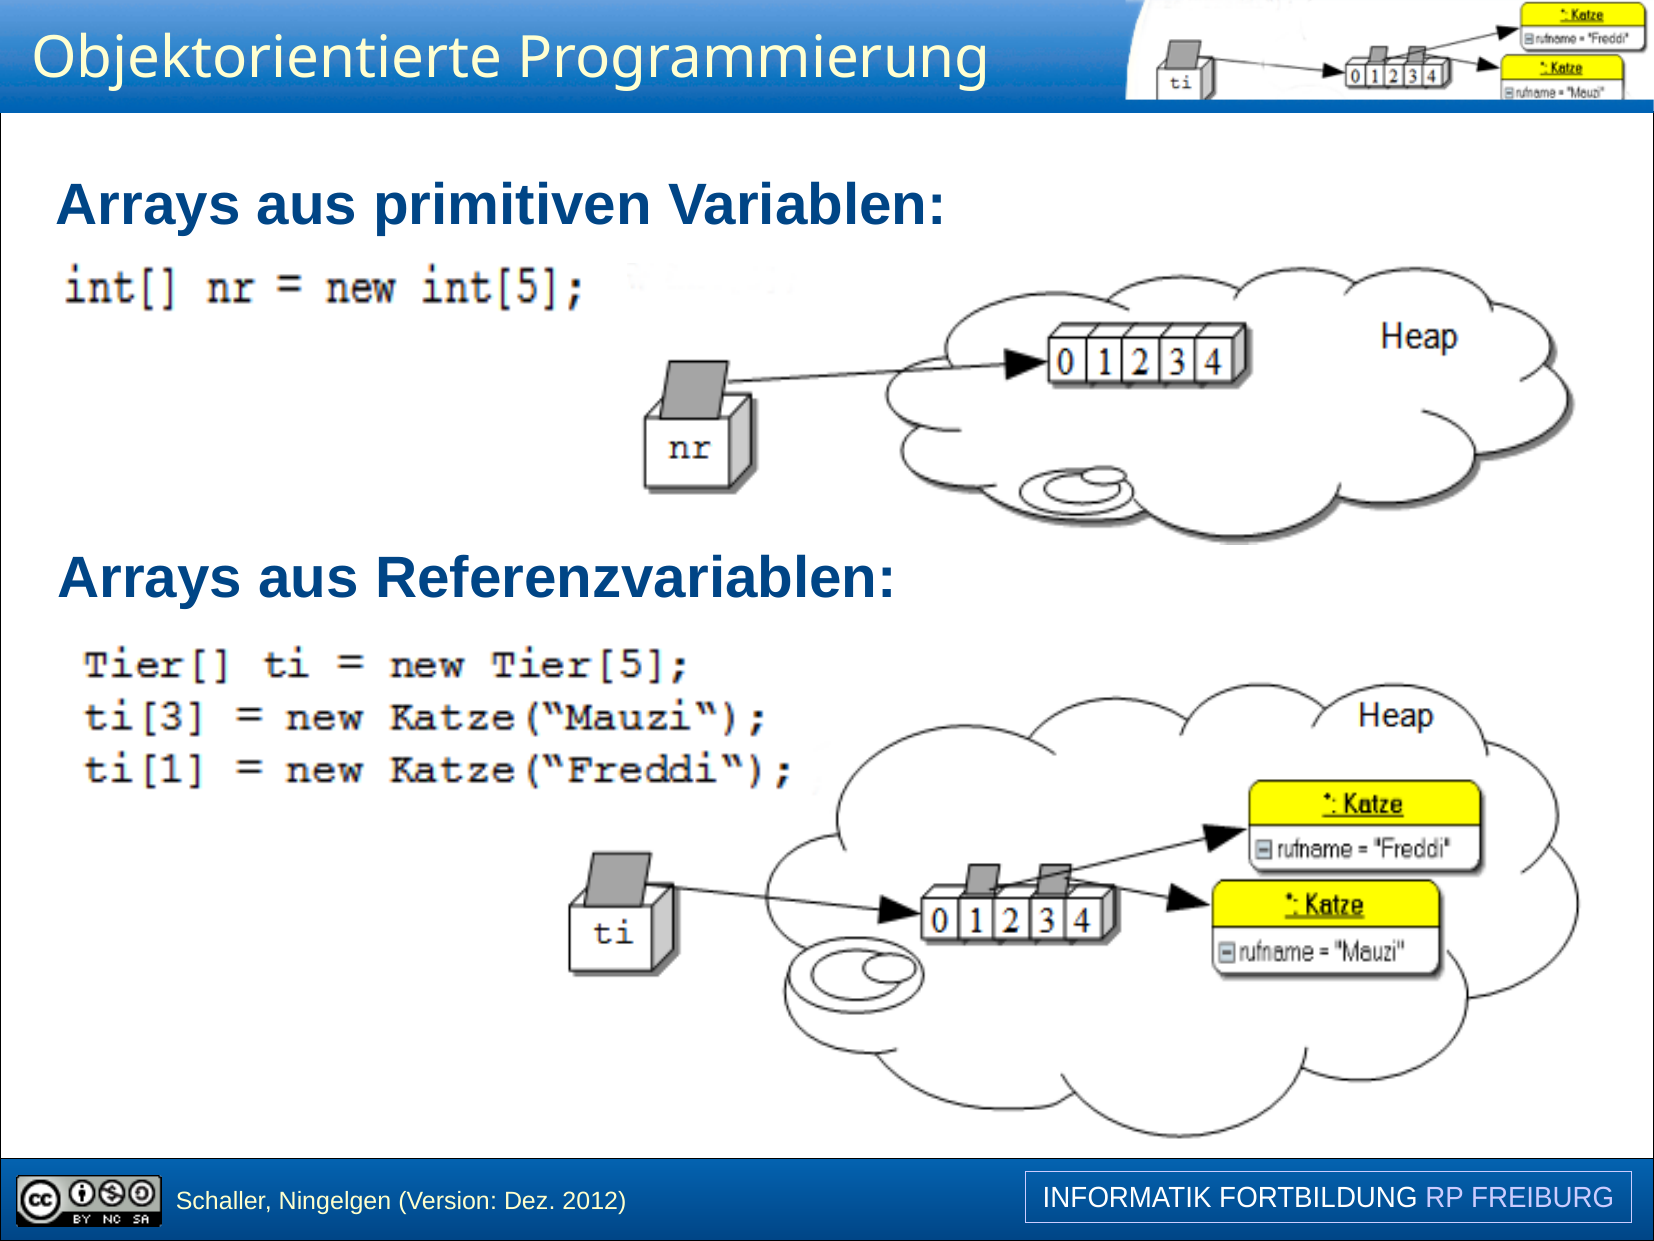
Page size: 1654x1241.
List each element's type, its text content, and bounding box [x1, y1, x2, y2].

picture [16, 1175, 162, 1227]
picture [48, 254, 605, 342]
picture [58, 638, 1590, 1141]
picture [627, 263, 1611, 545]
picture [0, 0, 1654, 113]
text_box Arrays aus primitiven Variablen: [40, 164, 962, 246]
title Objektorientierte Programmierung [31, 16, 1151, 94]
text_box Arrays aus Referenzvariablen: [42, 537, 912, 620]
